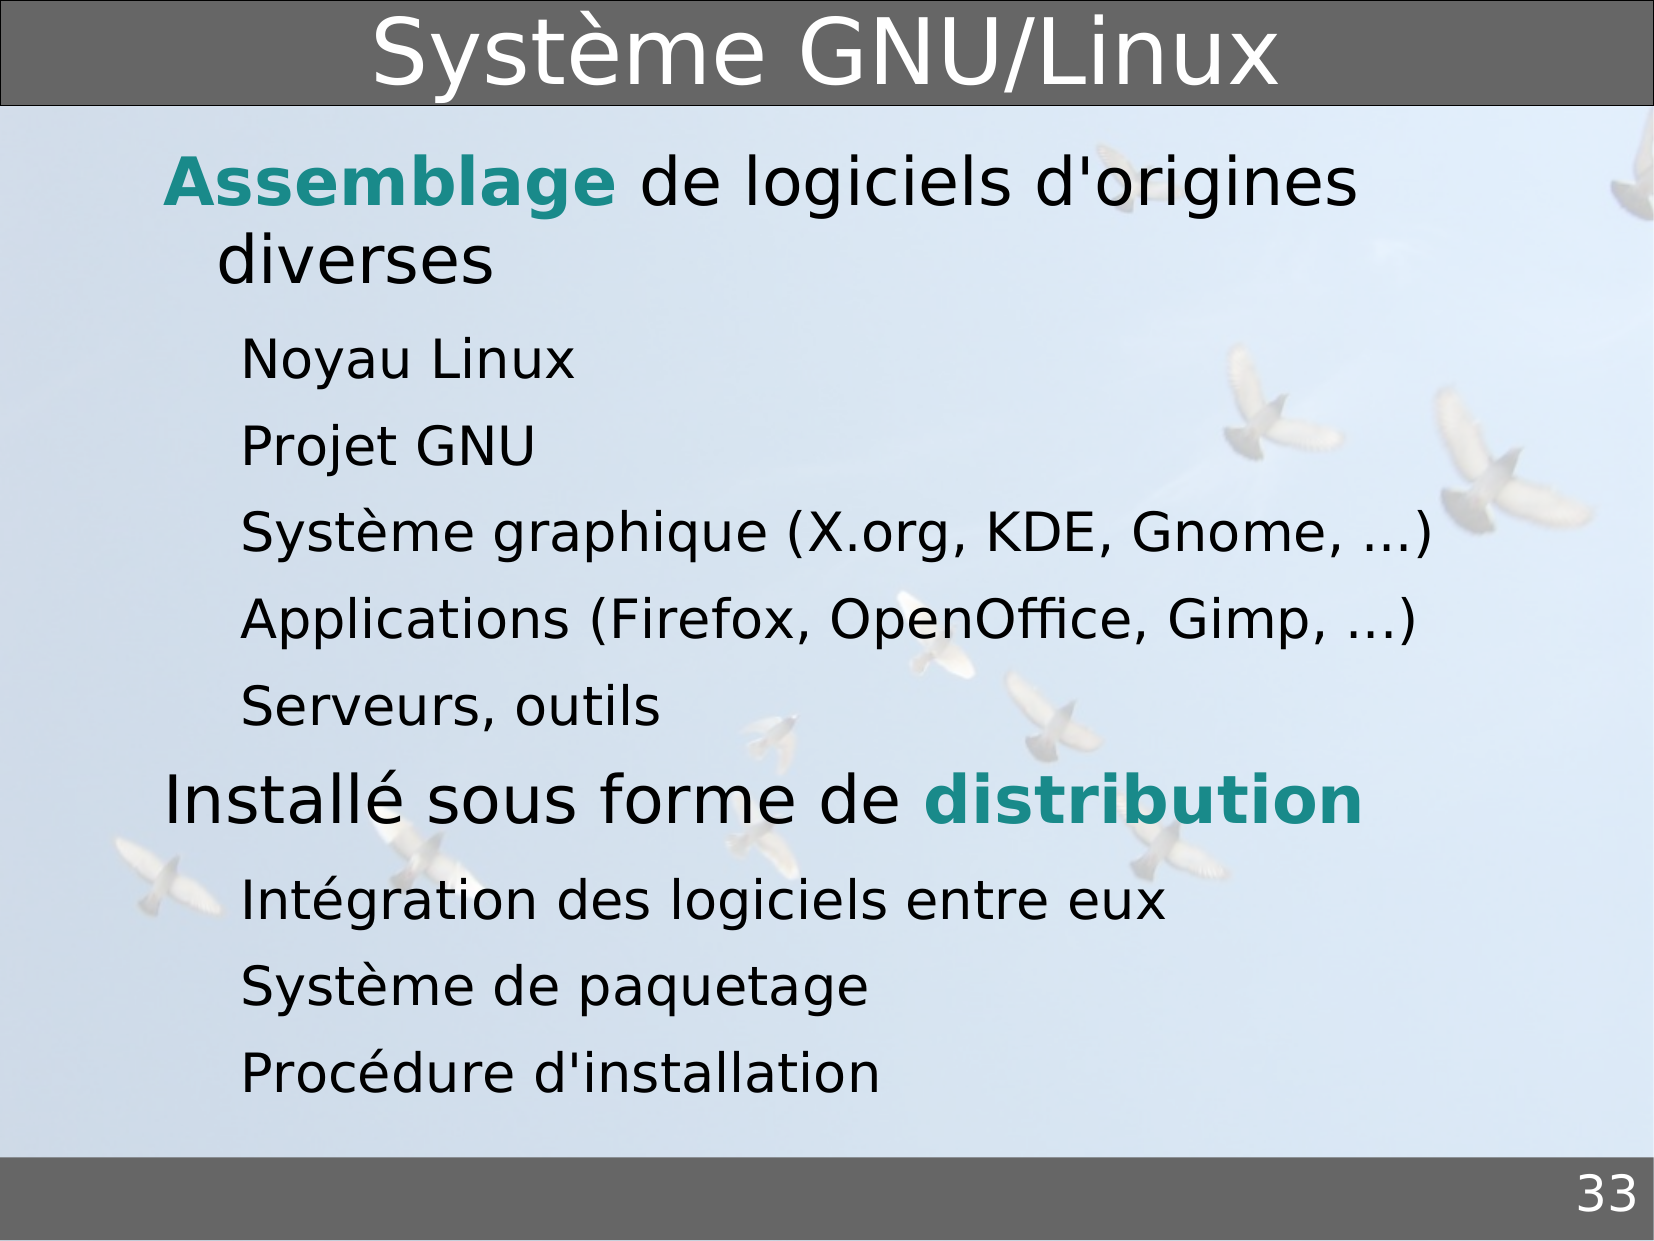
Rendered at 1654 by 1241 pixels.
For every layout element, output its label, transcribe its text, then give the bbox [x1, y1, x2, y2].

list Assemblage de logiciels d'origines diverses Noyau Linux Projet GNU Système graphique (X.org, KDE, Gnome, ...) Applications (Firefox, OpenOffice, Gimp, ...) Serveurs, outils Installé sous forme de distribution Intégration des logiciels entre eux Système de paquetage Procédure d'installation [145, 143, 1486, 1106]
title Système GNU/Linux [0, 0, 1654, 107]
